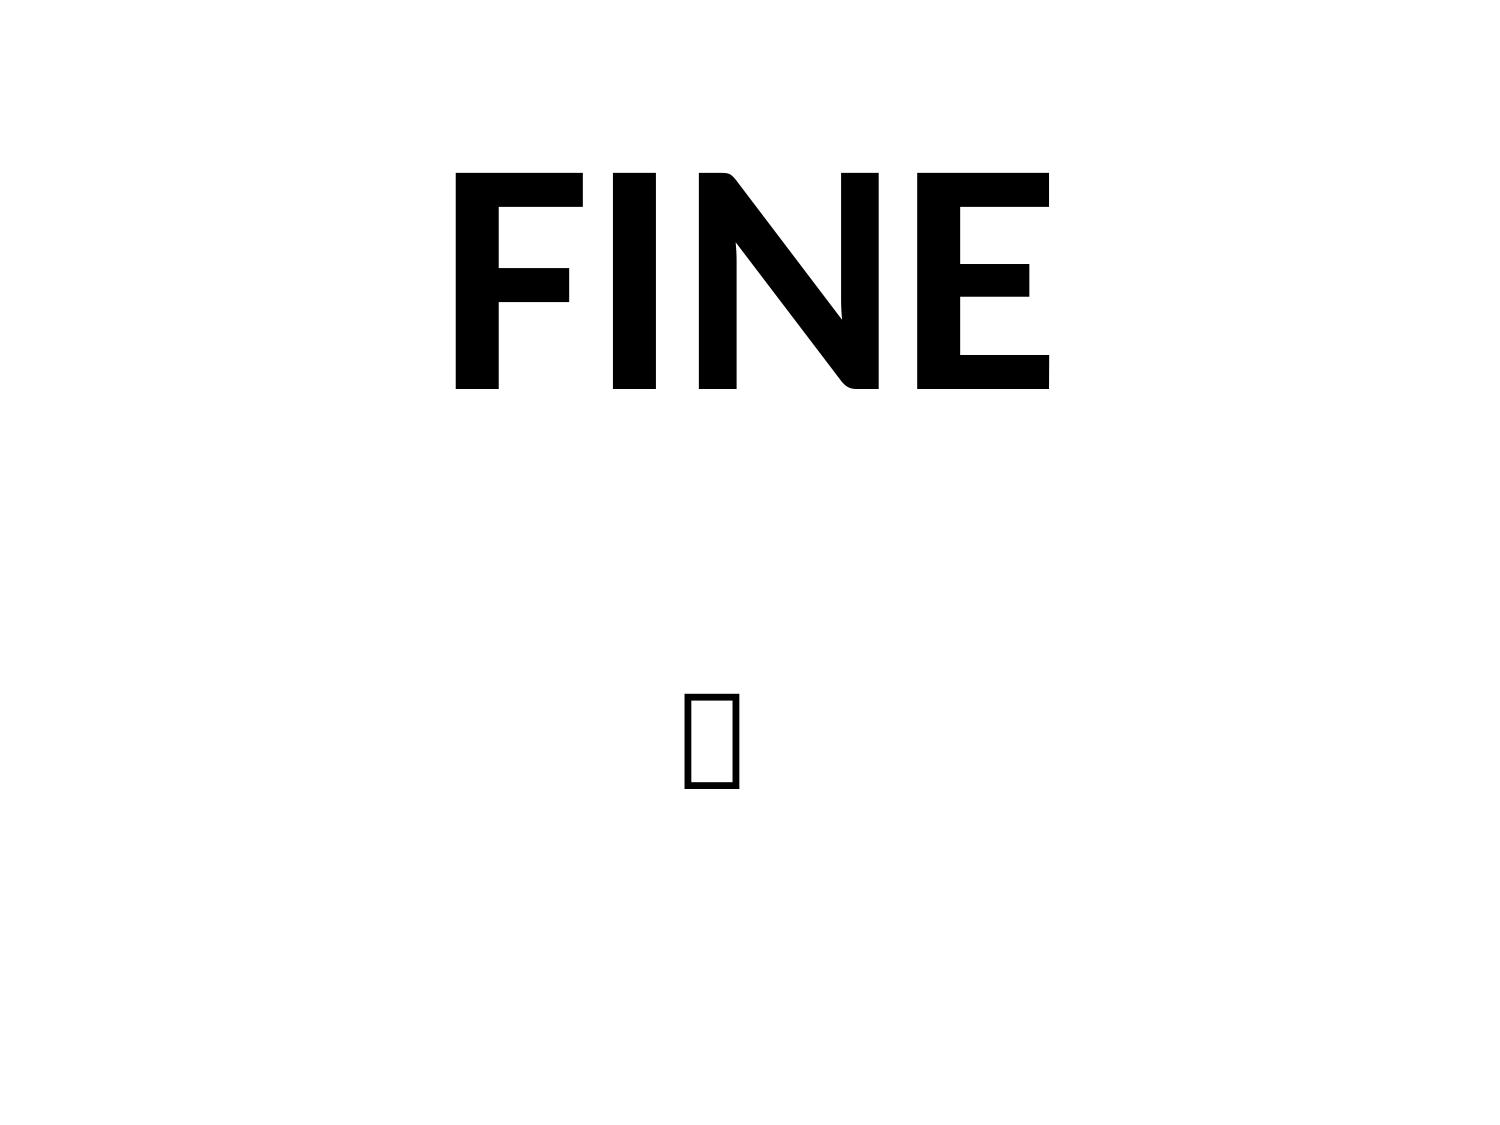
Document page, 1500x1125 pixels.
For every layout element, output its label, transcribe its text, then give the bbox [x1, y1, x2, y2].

title FINE  [75, 45, 1425, 1059]
